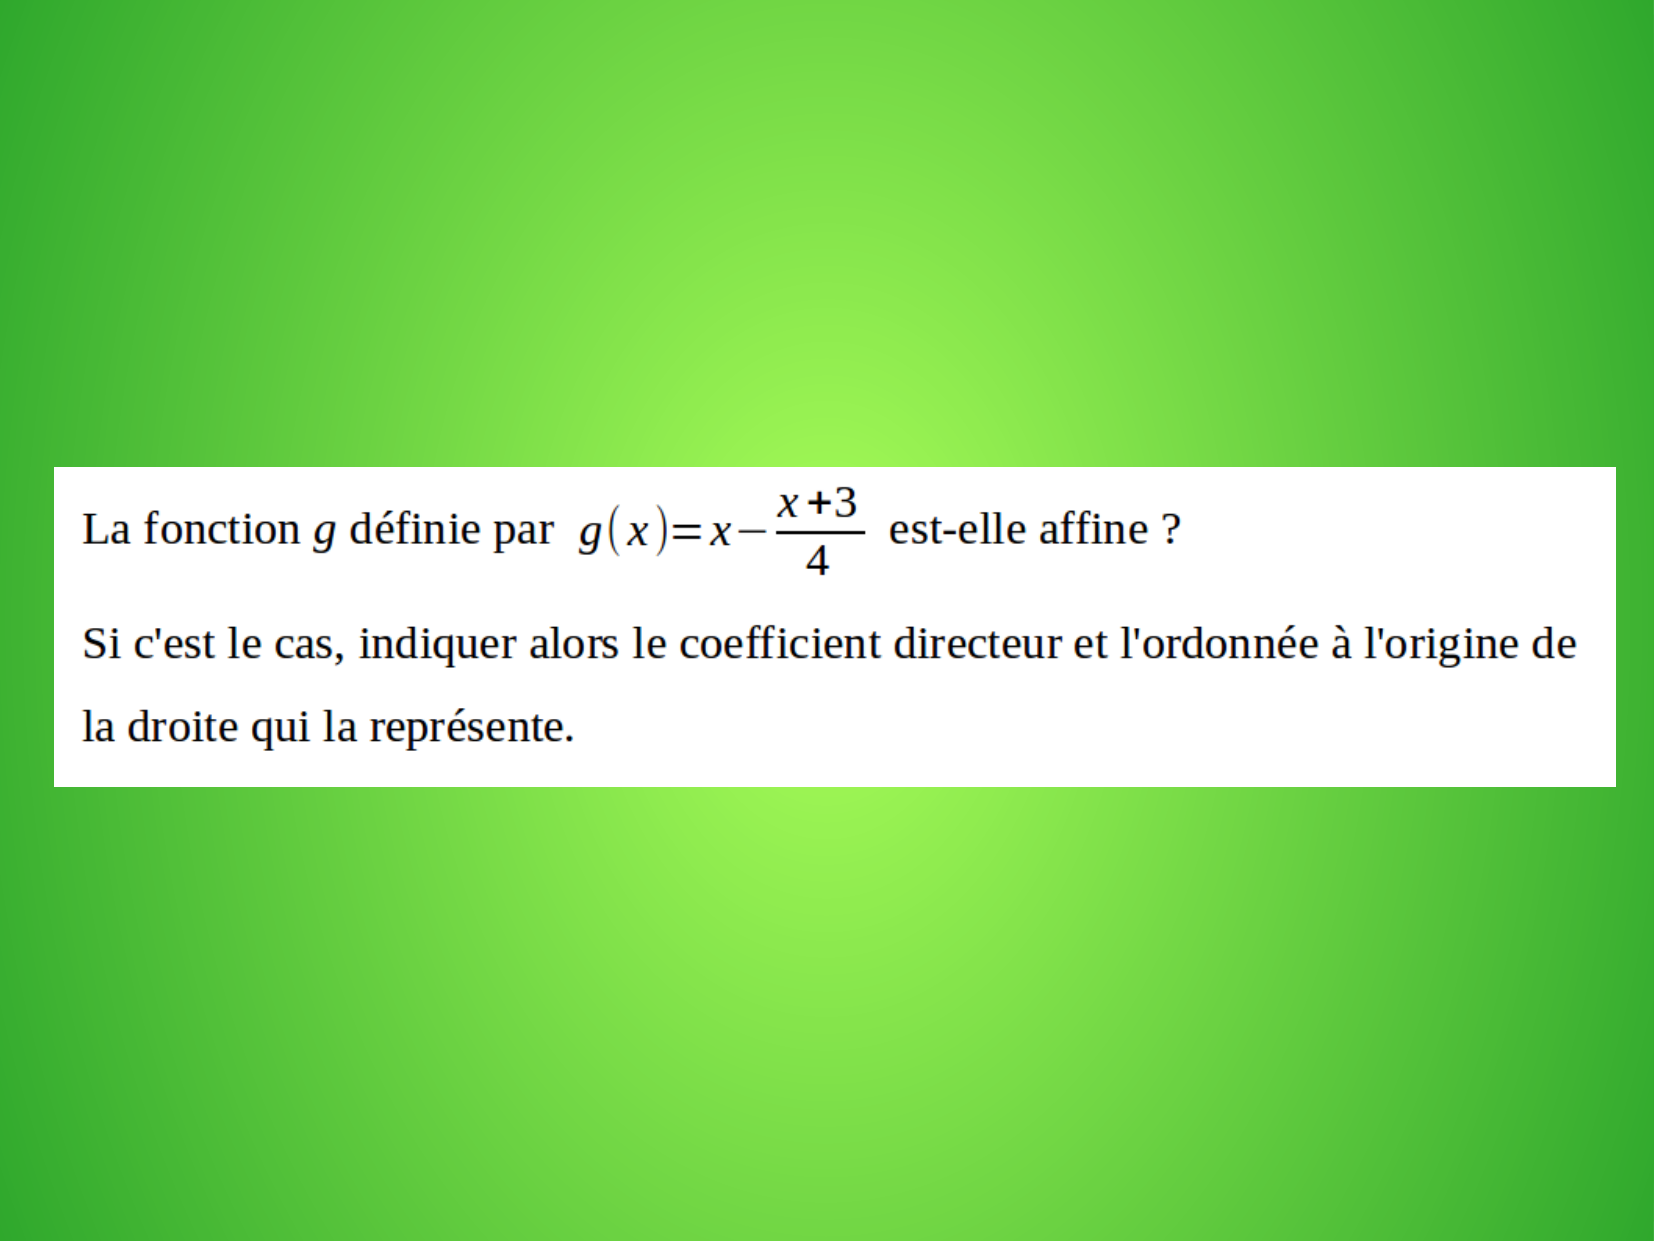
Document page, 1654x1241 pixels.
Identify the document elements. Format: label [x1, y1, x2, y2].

picture [54, 467, 1616, 787]
